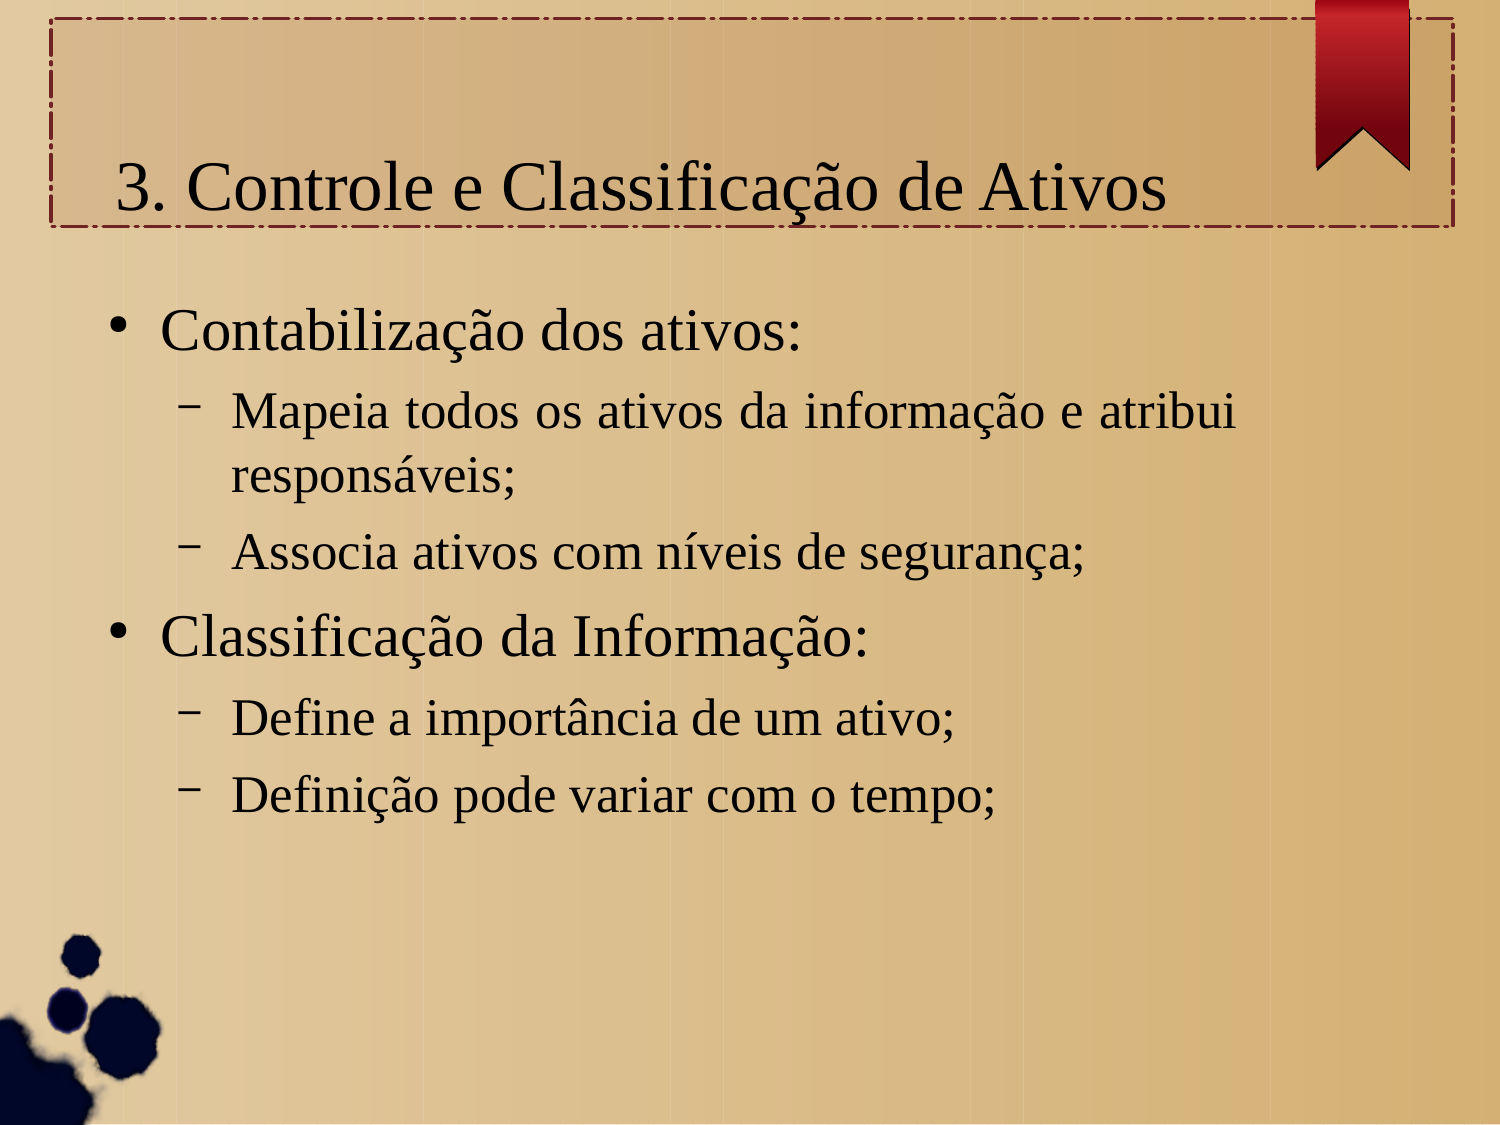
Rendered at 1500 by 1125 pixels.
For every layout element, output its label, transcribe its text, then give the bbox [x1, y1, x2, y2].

list Contabilização dos ativos: Mapeia todos os ativos da informação e atribui responsáveis; Associa ativos com níveis de segurança; Classificação da Informação: Define a importância de um ativo; Definição pode variar com o tempo; [75, 282, 1426, 1006]
title 3. Controle e Classificação de Ativos [74, 20, 1313, 233]
